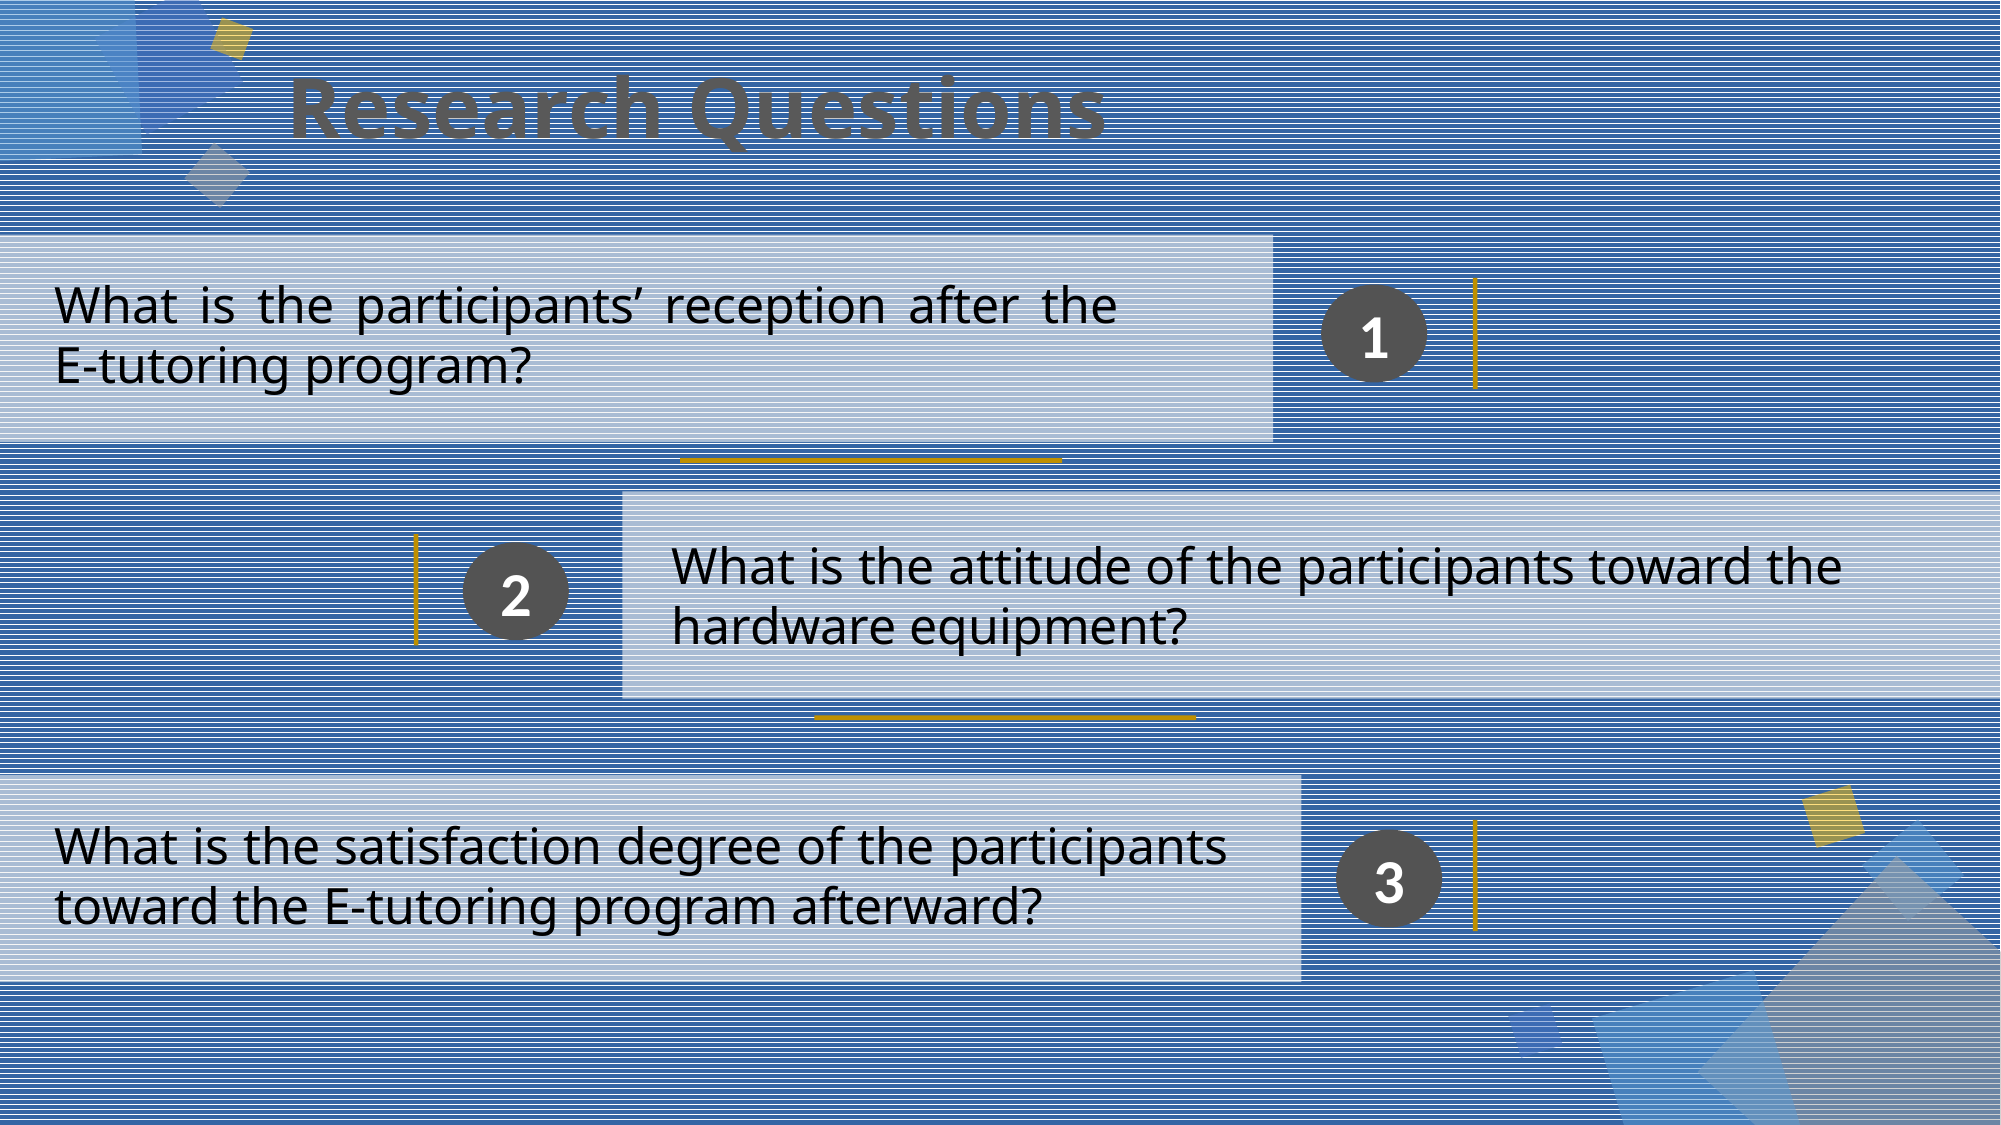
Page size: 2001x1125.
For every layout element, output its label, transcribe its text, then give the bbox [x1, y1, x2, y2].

text_box What is the participants’ reception after the E-tutoring program? [40, 266, 1135, 402]
text_box [0, 774, 1302, 983]
list Research Questions [271, 35, 1180, 189]
text_box [0, 234, 1274, 443]
text_box What is the satisfaction degree of the participants toward the E-tutoring program afterward? [40, 807, 1244, 943]
text_box [622, 491, 2000, 699]
text_box 2 [462, 542, 569, 641]
text_box 1 [1321, 284, 1428, 383]
text_box What is the attitude of the participants toward the hardware equipment? [656, 526, 1861, 662]
text_box 3 [1336, 829, 1443, 928]
